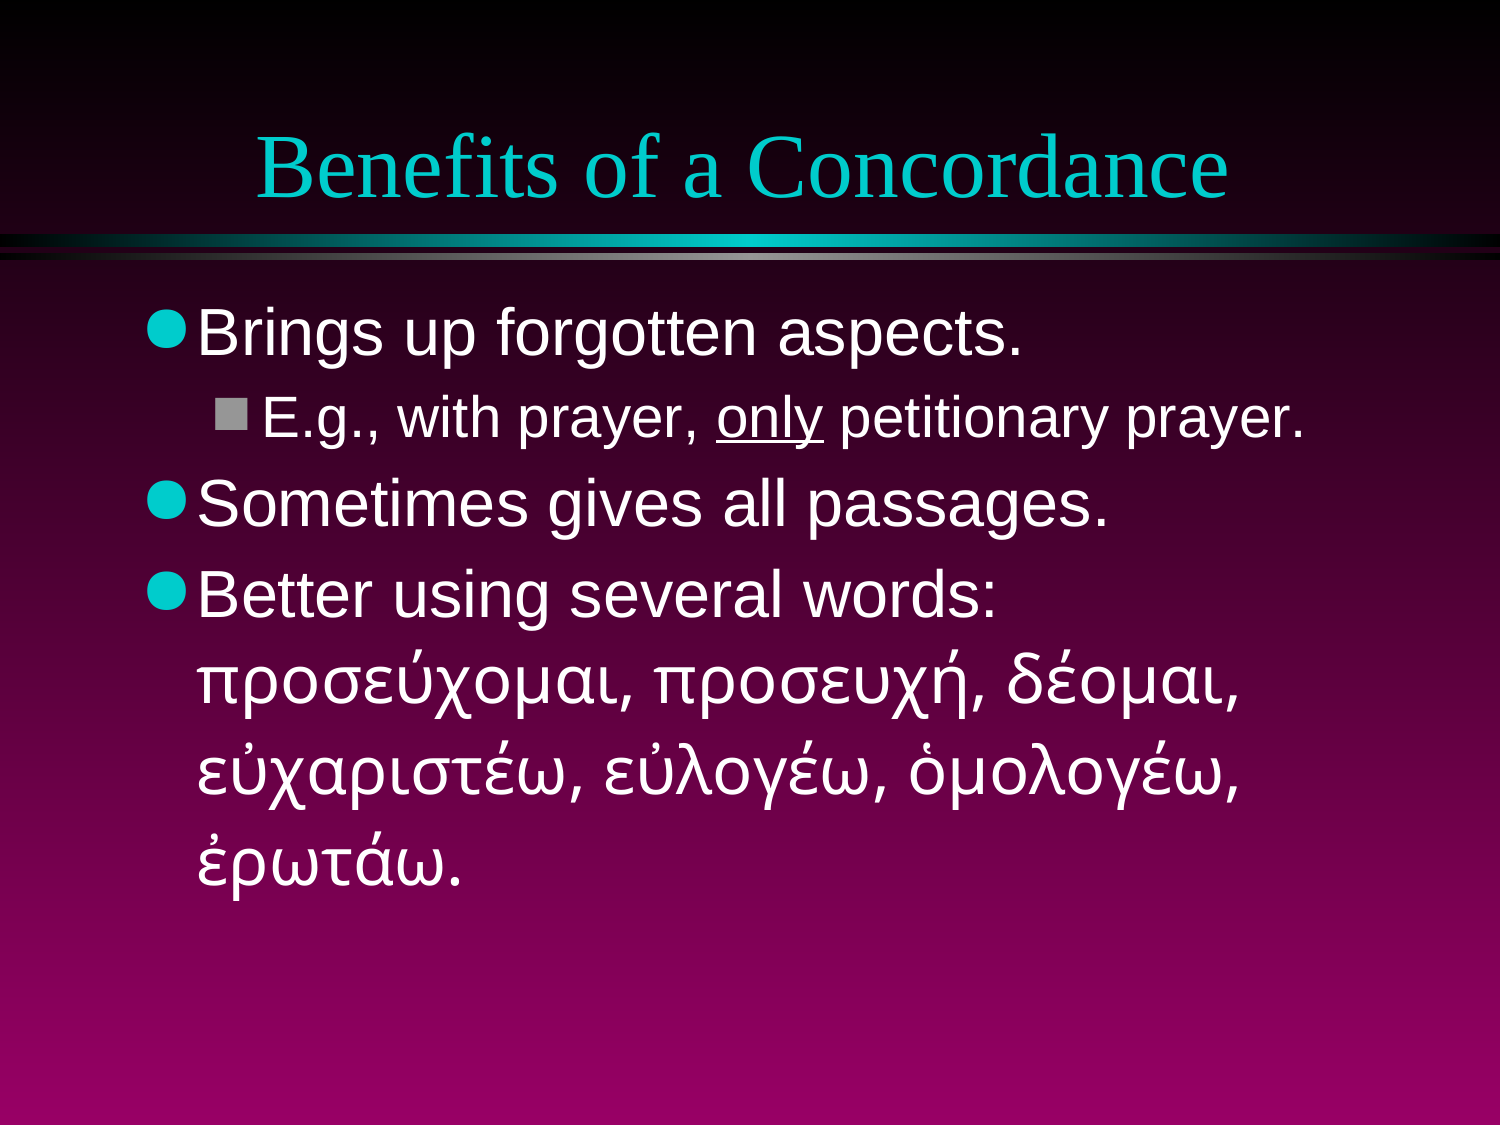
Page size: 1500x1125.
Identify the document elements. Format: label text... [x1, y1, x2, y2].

list Brings up forgotten aspects. E.g., with prayer, only petitionary prayer. Sometimes gives all passages. Better using several words: προσεύχομαι, προσευχή, δέομαι, εὐχαριστέω, εὐλογέω, ὁμολογέω, ἐρωτάω. [125, 287, 1476, 963]
title Benefits of a Concordance [99, 37, 1388, 225]
